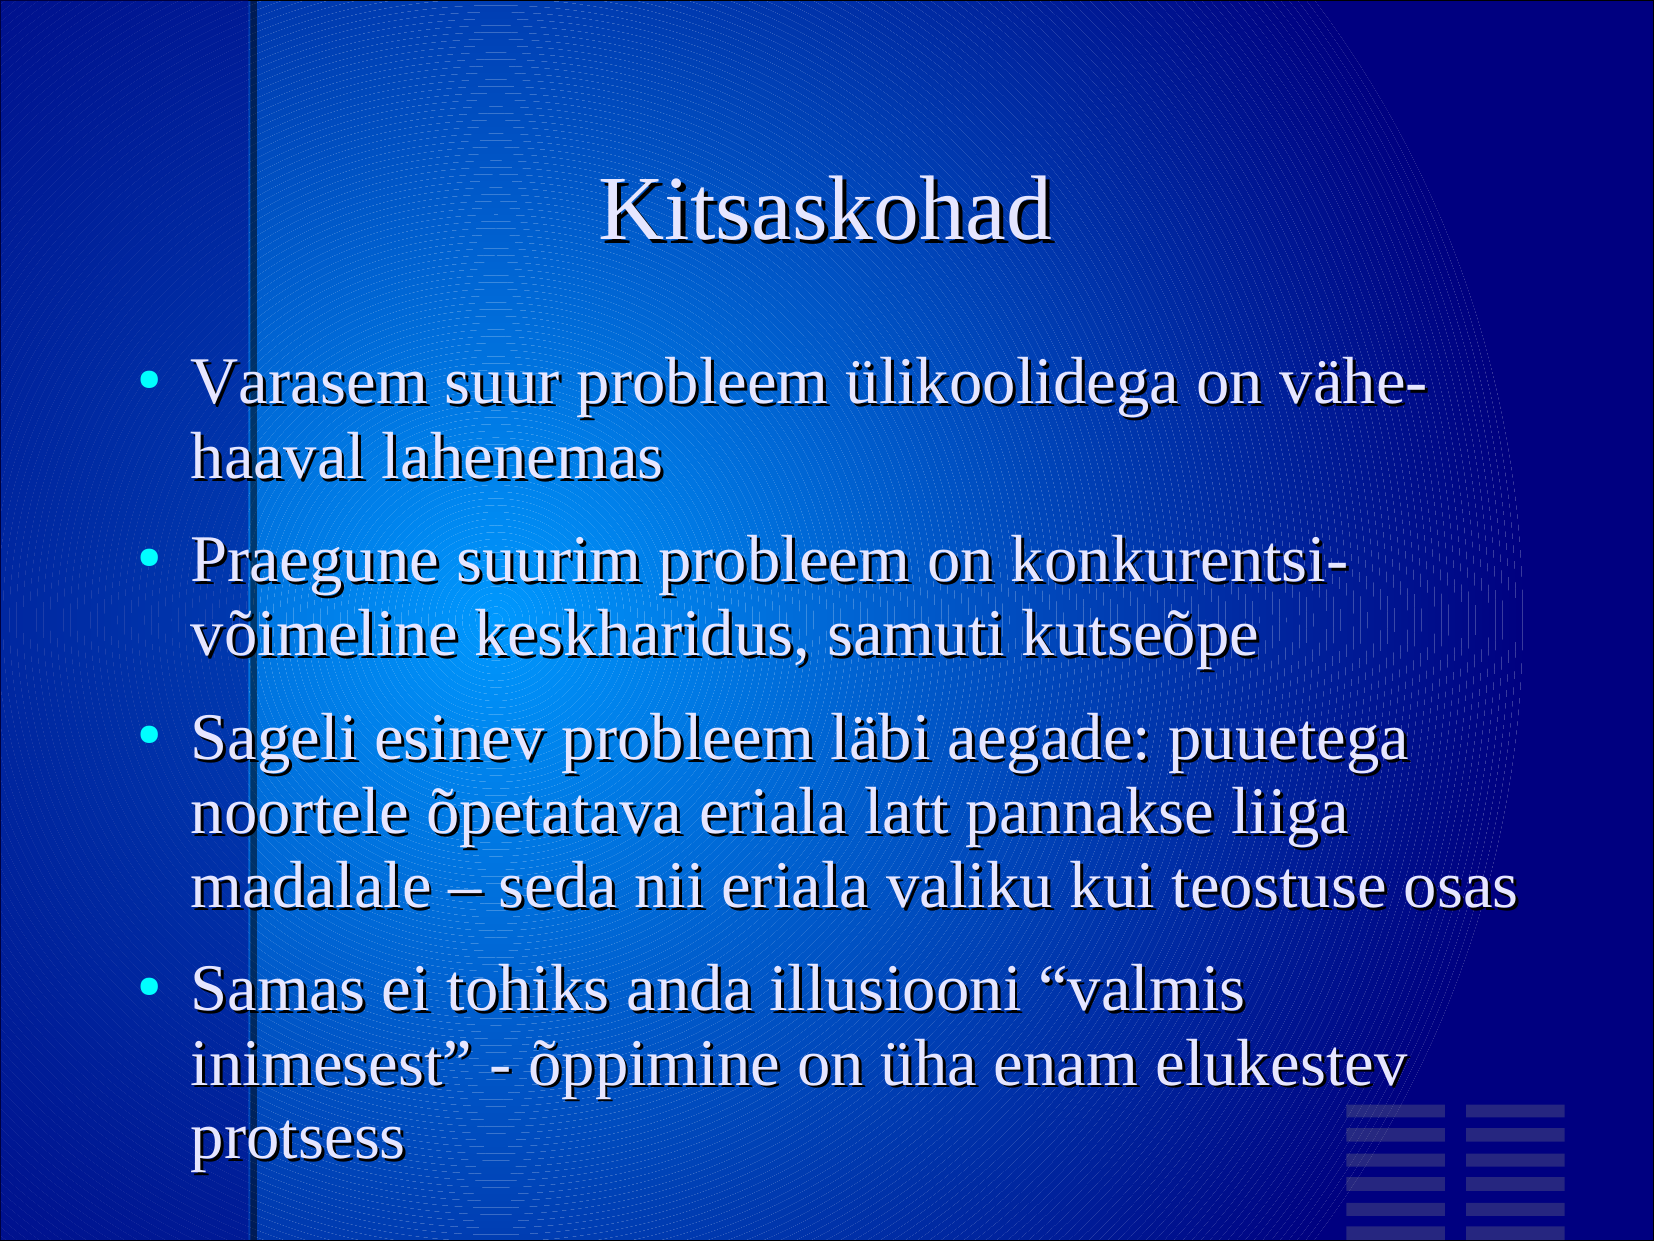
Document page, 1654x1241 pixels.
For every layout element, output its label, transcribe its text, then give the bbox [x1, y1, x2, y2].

title Kitsaskohad [119, 104, 1533, 313]
list Varasem suur probleem ülikoolidega on vähe-haaval lahenemas Praegune suurim probleem on konkurentsi-võimeline keskharidus, samuti kutseõpe Sageli esinev probleem läbi aegade: puuetega noortele õpetatava eriala latt pannakse liiga madalale – seda nii eriala valiku kui teostuse osas Samas ei tohiks anda illusiooni “valmis inimesest” - õppimine on üha enam elukestev protsess [119, 344, 1533, 1174]
